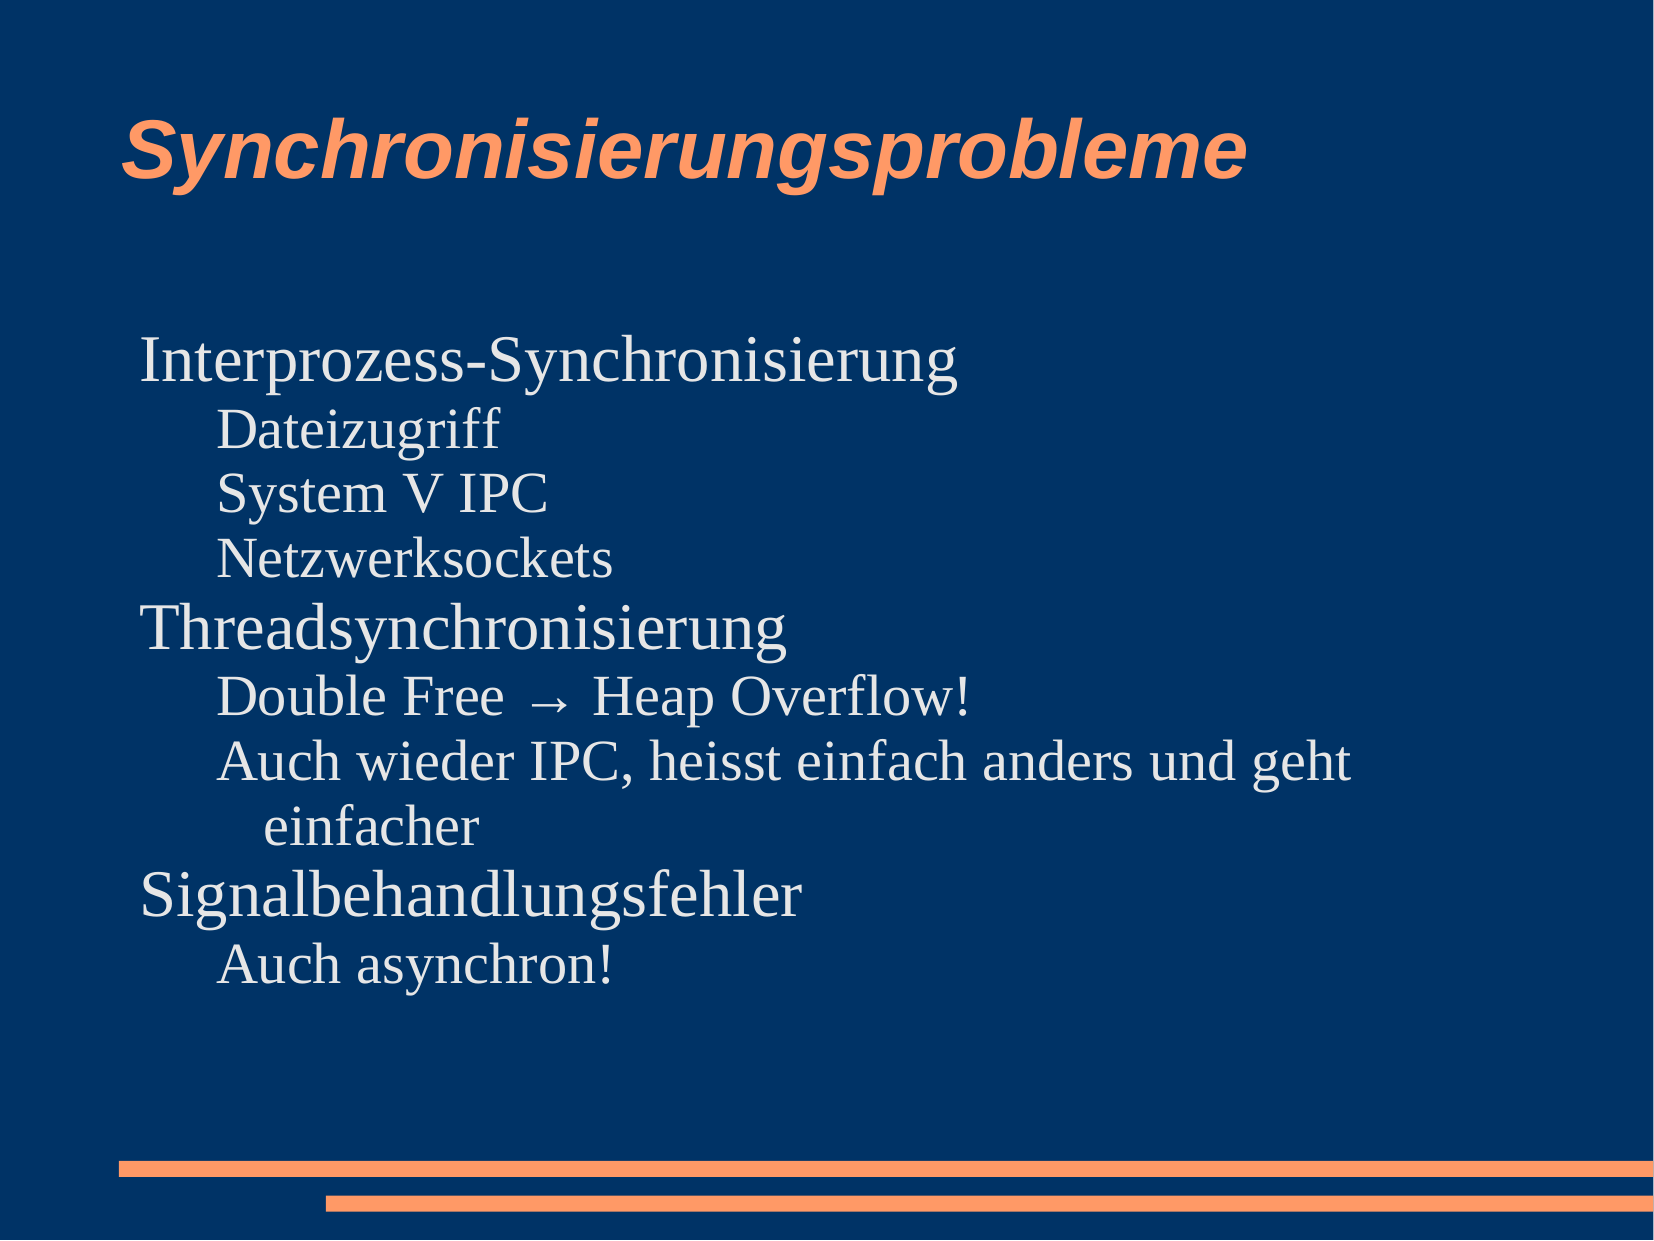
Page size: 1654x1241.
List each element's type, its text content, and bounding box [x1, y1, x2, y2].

list Interprozess-Synchronisierung Dateizugriff System V IPC Netzwerksockets Threadsynchronisierung Double Free → Heap Overflow! Auch wieder IPC, heisst einfach anders und geht einfacher Signalbehandlungsfehler Auch asynchron! [121, 322, 1561, 1118]
title Synchronisierungsprobleme [121, 53, 1534, 247]
